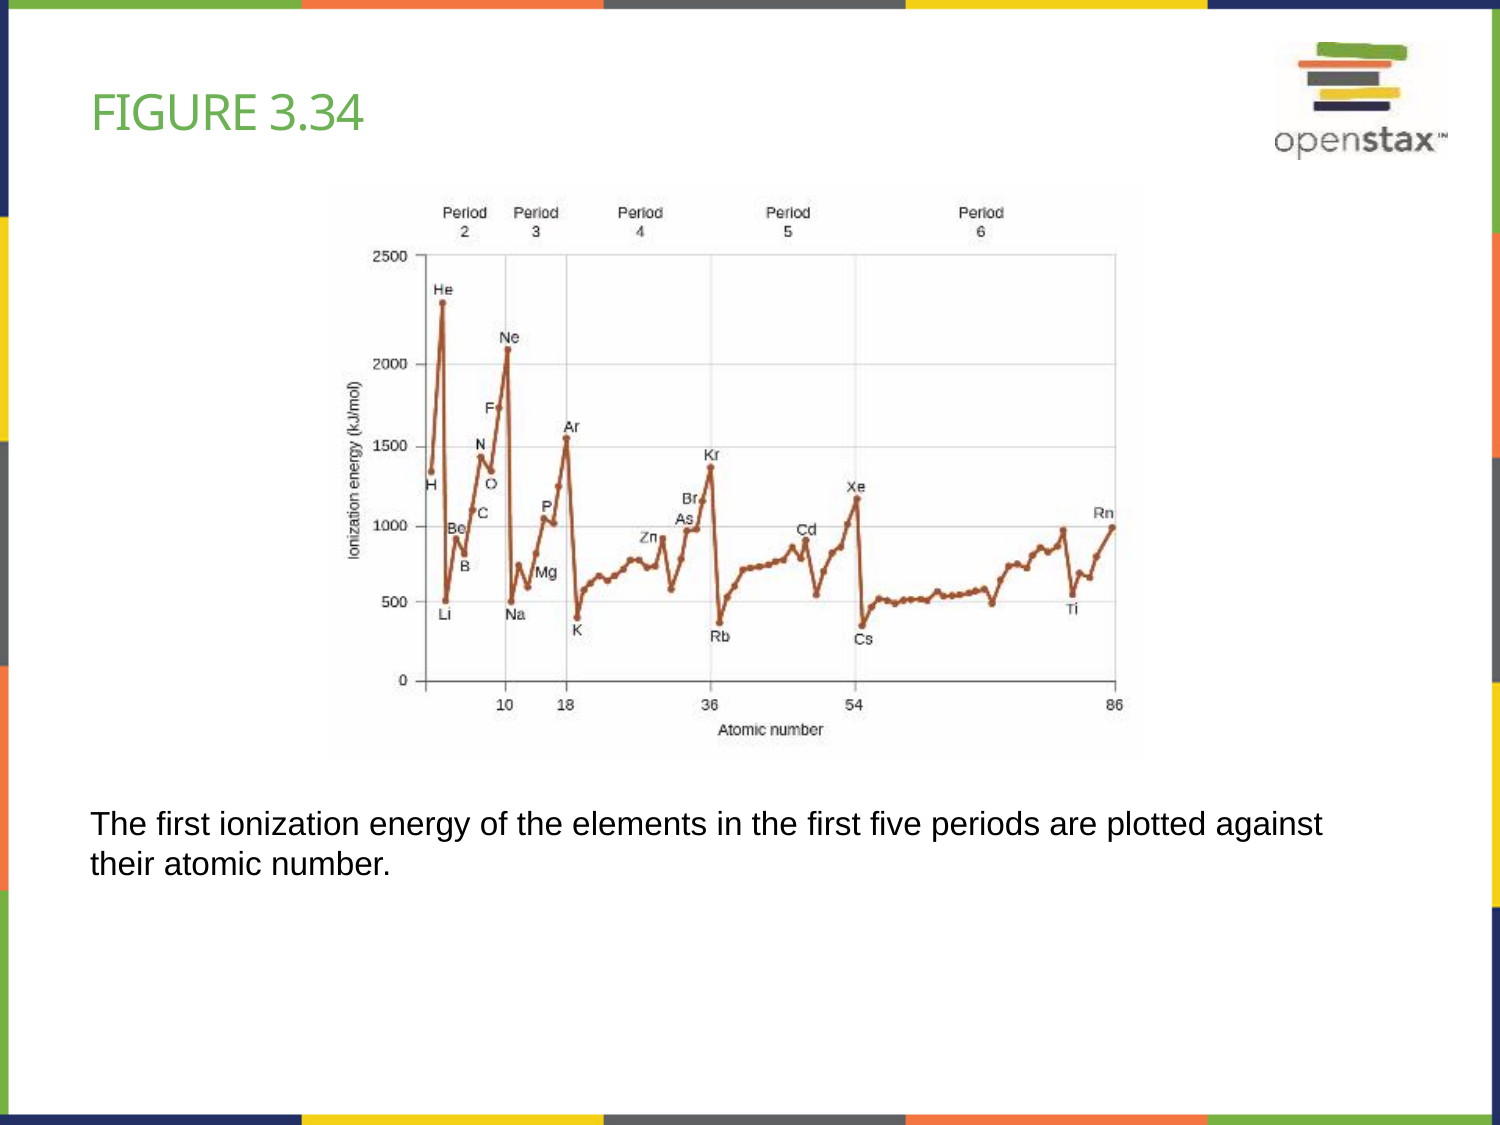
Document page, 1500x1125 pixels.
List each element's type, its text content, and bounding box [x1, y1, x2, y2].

list The first ionization energy of the elements in the first five periods are plotted against their atomic number. [75, 794, 1398, 986]
title Figure 3.34 [75, 39, 1398, 148]
picture [0, 0, 1500, 1125]
